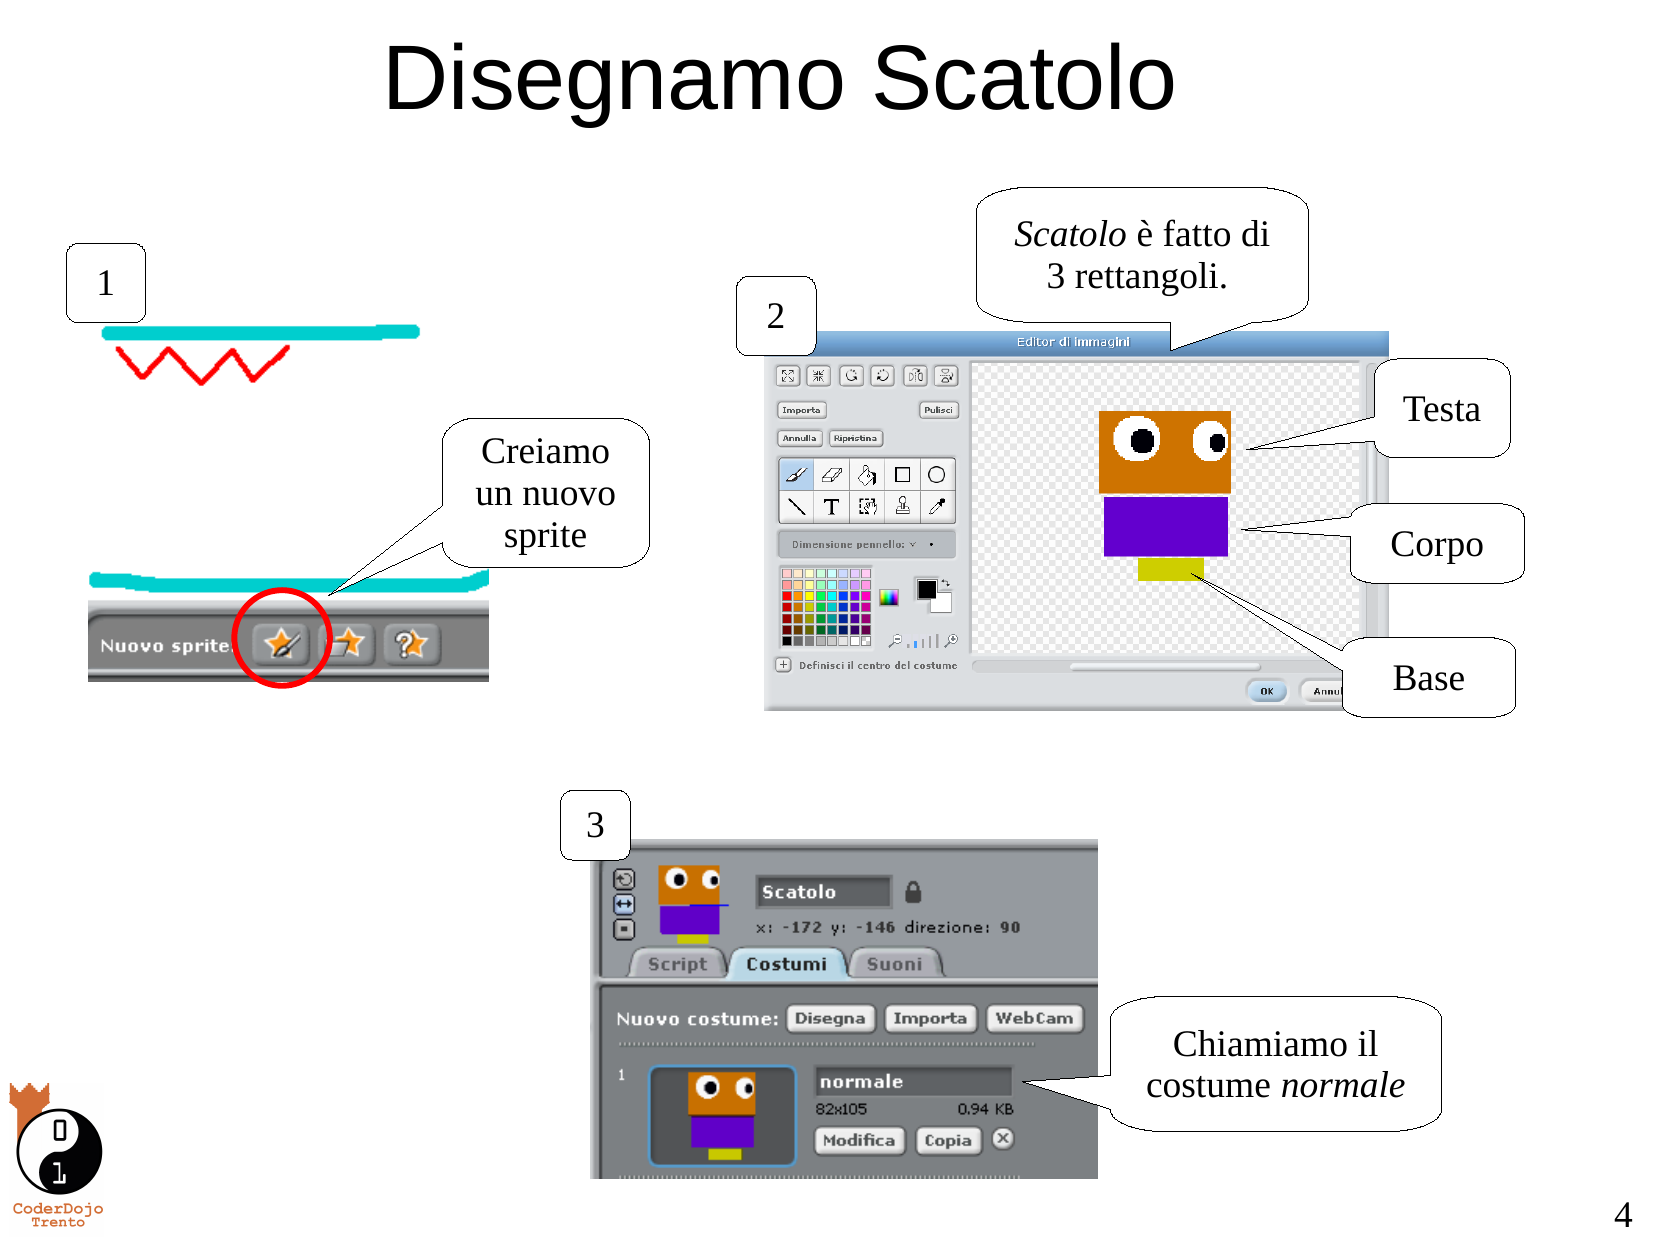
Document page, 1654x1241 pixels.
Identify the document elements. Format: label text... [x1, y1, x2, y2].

text_box Chiamiamo il costume normale [1022, 996, 1442, 1132]
text_box Testa [1246, 358, 1511, 458]
text_box Corpo [1241, 503, 1525, 584]
picture [764, 331, 1389, 711]
text_box 2 [736, 276, 817, 356]
picture [238, 594, 326, 682]
text_box Scatolo è fatto di 3 rettangoli. [976, 187, 1309, 351]
text_box Base [1191, 573, 1516, 718]
text_box 3 [560, 790, 631, 861]
title Disegnamo Scatolo [213, 2, 1348, 152]
text_box 1 [66, 243, 146, 323]
picture [88, 267, 489, 682]
picture [590, 839, 1098, 1179]
text_box Creiamo un nuovo sprite [328, 418, 650, 596]
text_box 4 [1599, 1186, 1650, 1241]
picture [9, 1083, 104, 1237]
